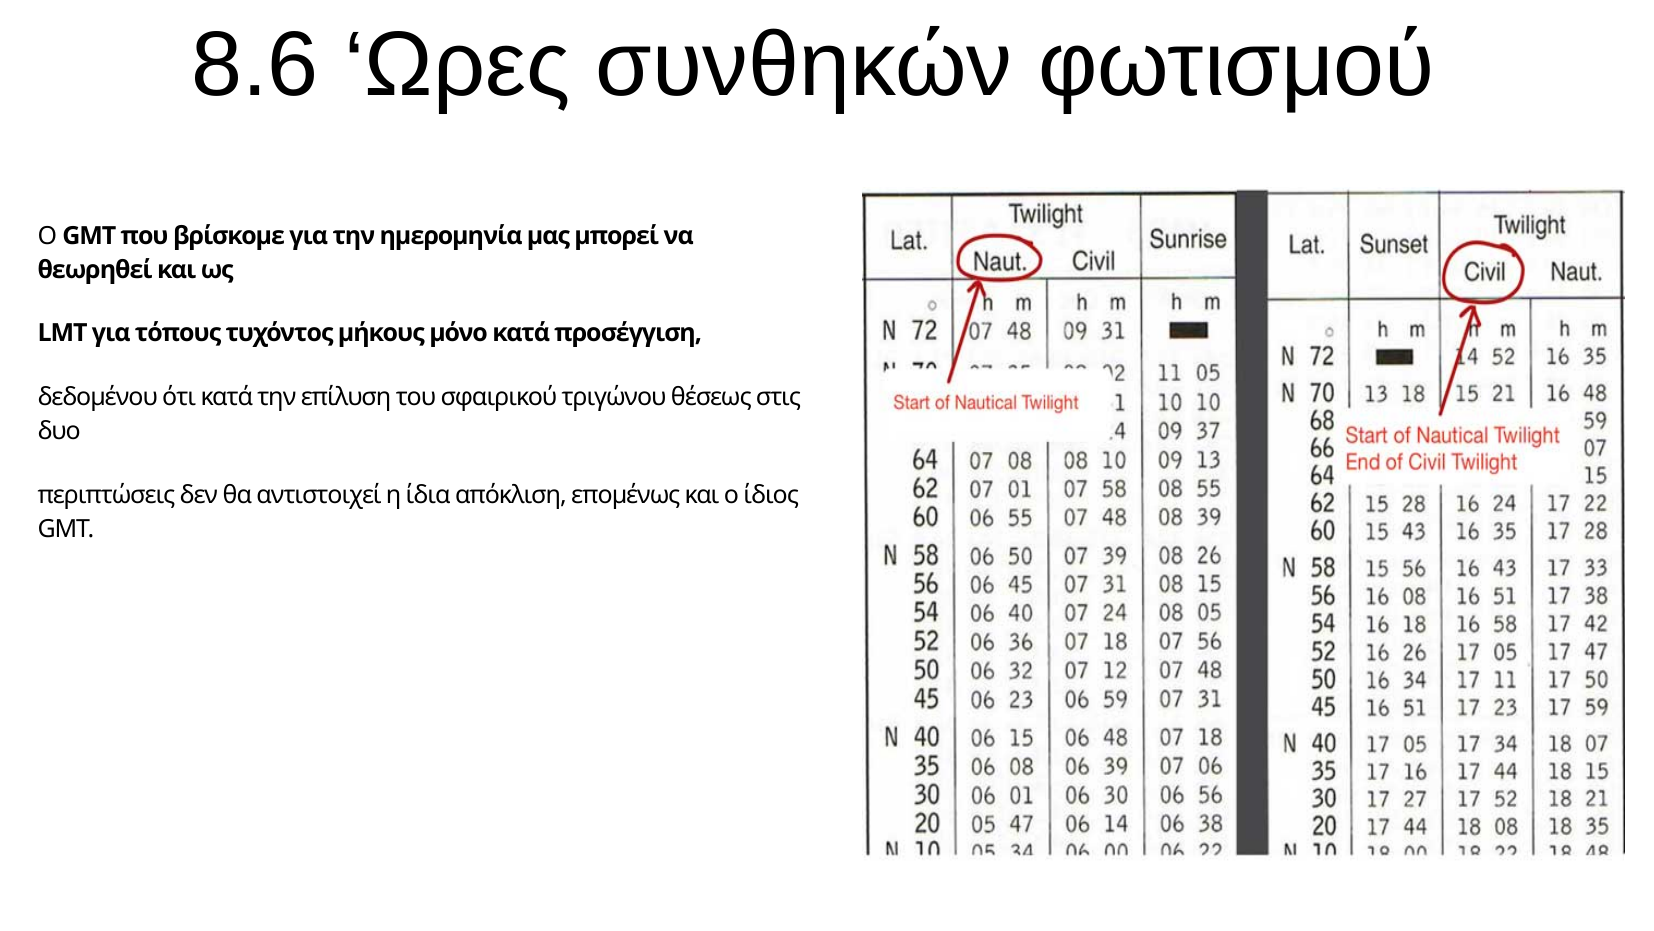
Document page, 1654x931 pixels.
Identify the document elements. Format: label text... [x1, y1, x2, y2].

picture [862, 187, 1625, 863]
title 8.6 ‘Ωρες συνθηκών φωτισμού [82, 12, 1571, 218]
list Ο GΜΤ που βρίσκομε για την ημερομηνία μας μπορεί να θεωρηθεί και ως LΜΤ για τόπους τυχόντος μήκους μόνο κατά προσέγγιση, δεδομένου ότι κατά την επίλυση του σφαιρικού τριγώνου θέσεως στις δυο περιπτώσεις δεν θα αντιστοιχεί η ίδια απόκλιση, επομένως και ο ίδιος GΜΤ. [37, 217, 809, 758]
